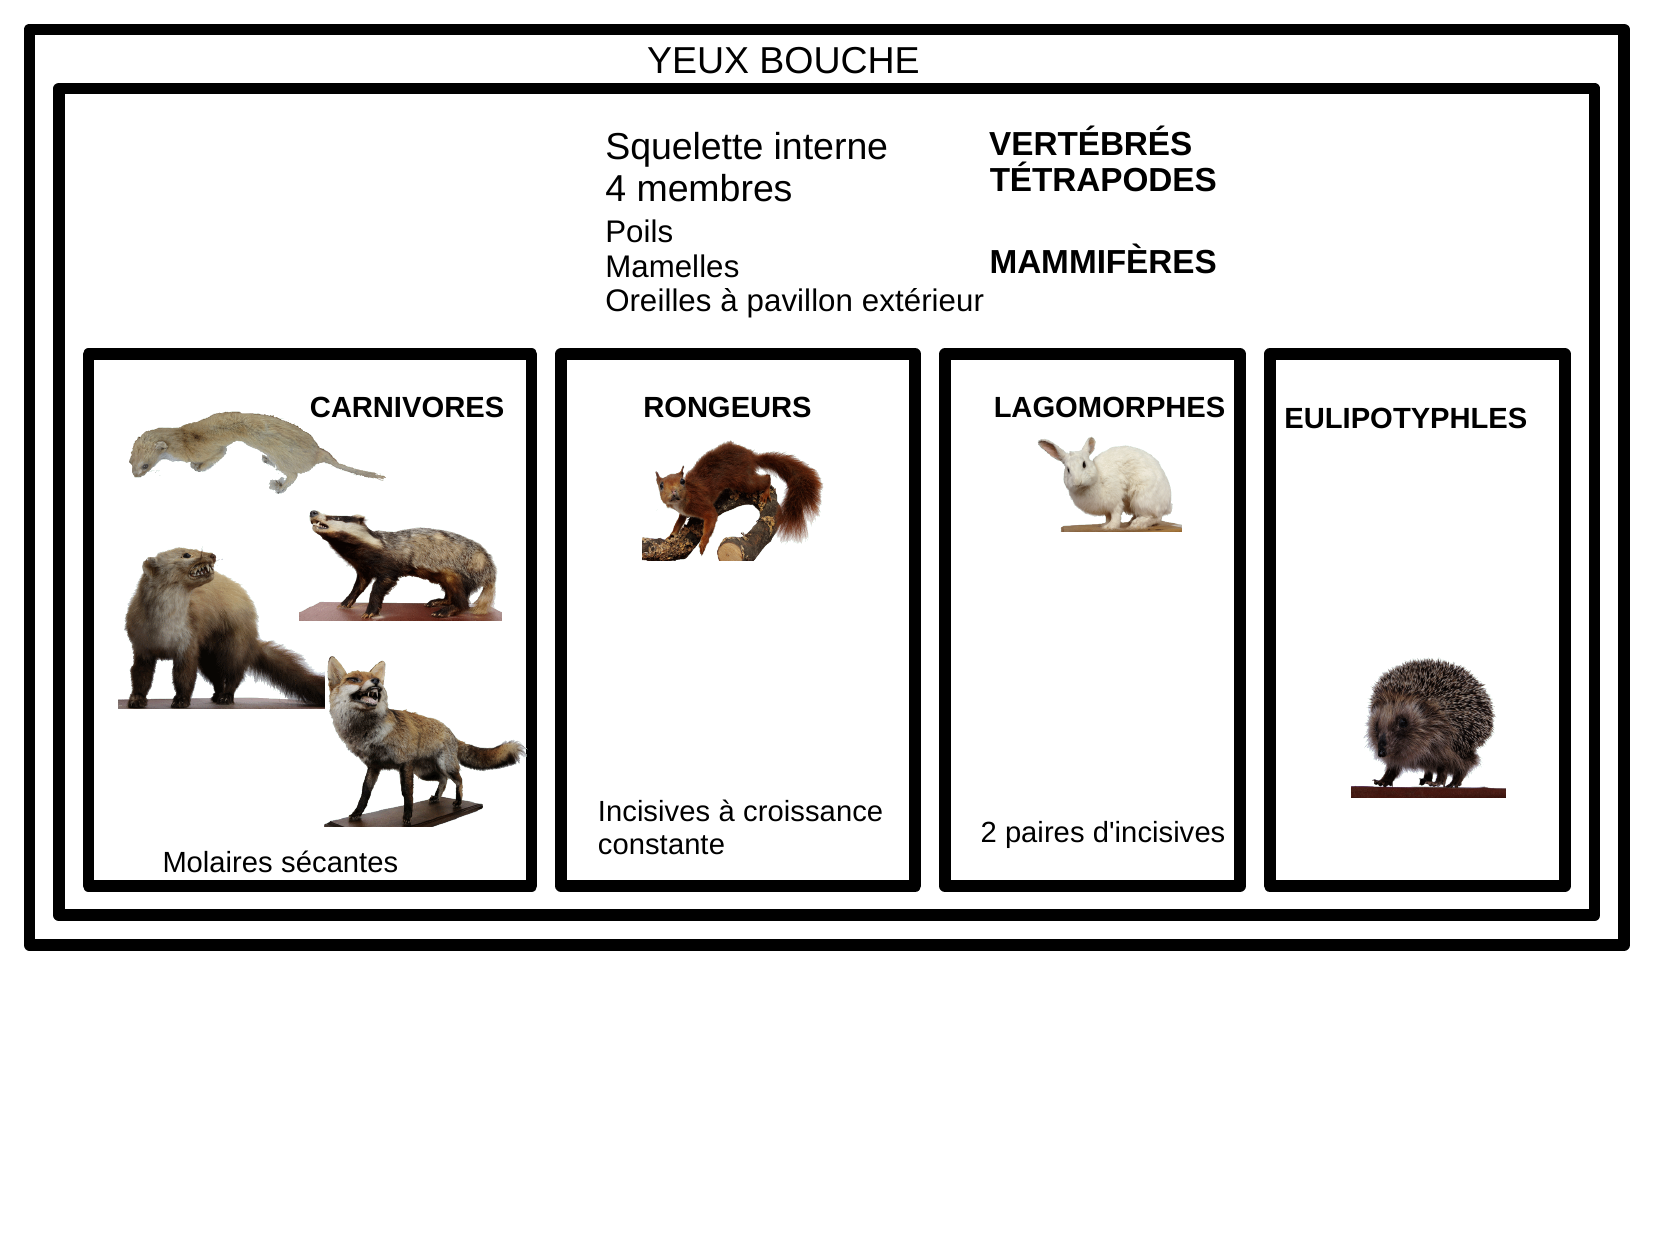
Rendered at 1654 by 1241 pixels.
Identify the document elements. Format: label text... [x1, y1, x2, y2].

text_box VERTÉBRÉS [974, 118, 1217, 172]
text_box LAGOMORPHES [979, 383, 1241, 433]
text_box Poils Mamelles Oreilles à pavillon extérieur [590, 206, 1063, 326]
picture [118, 410, 532, 827]
text_box YEUX BOUCHE [632, 31, 945, 83]
text_box RONGEURS [628, 383, 827, 433]
picture [642, 433, 827, 562]
text_box Squelette interne 4 membres [590, 118, 975, 206]
picture [1033, 433, 1182, 532]
text_box Incisives à croissance constante [583, 787, 898, 869]
text_box TÉTRAPODES [975, 153, 1241, 207]
text_box Molaires sécantes [147, 838, 414, 886]
text_box MAMMIFÈRES [974, 236, 1241, 290]
text_box EULIPOTYPHLES [1269, 394, 1543, 443]
text_box CARNIVORES [295, 383, 519, 433]
picture [1351, 649, 1506, 798]
text_box 2 paires d'incisives [965, 808, 1241, 857]
